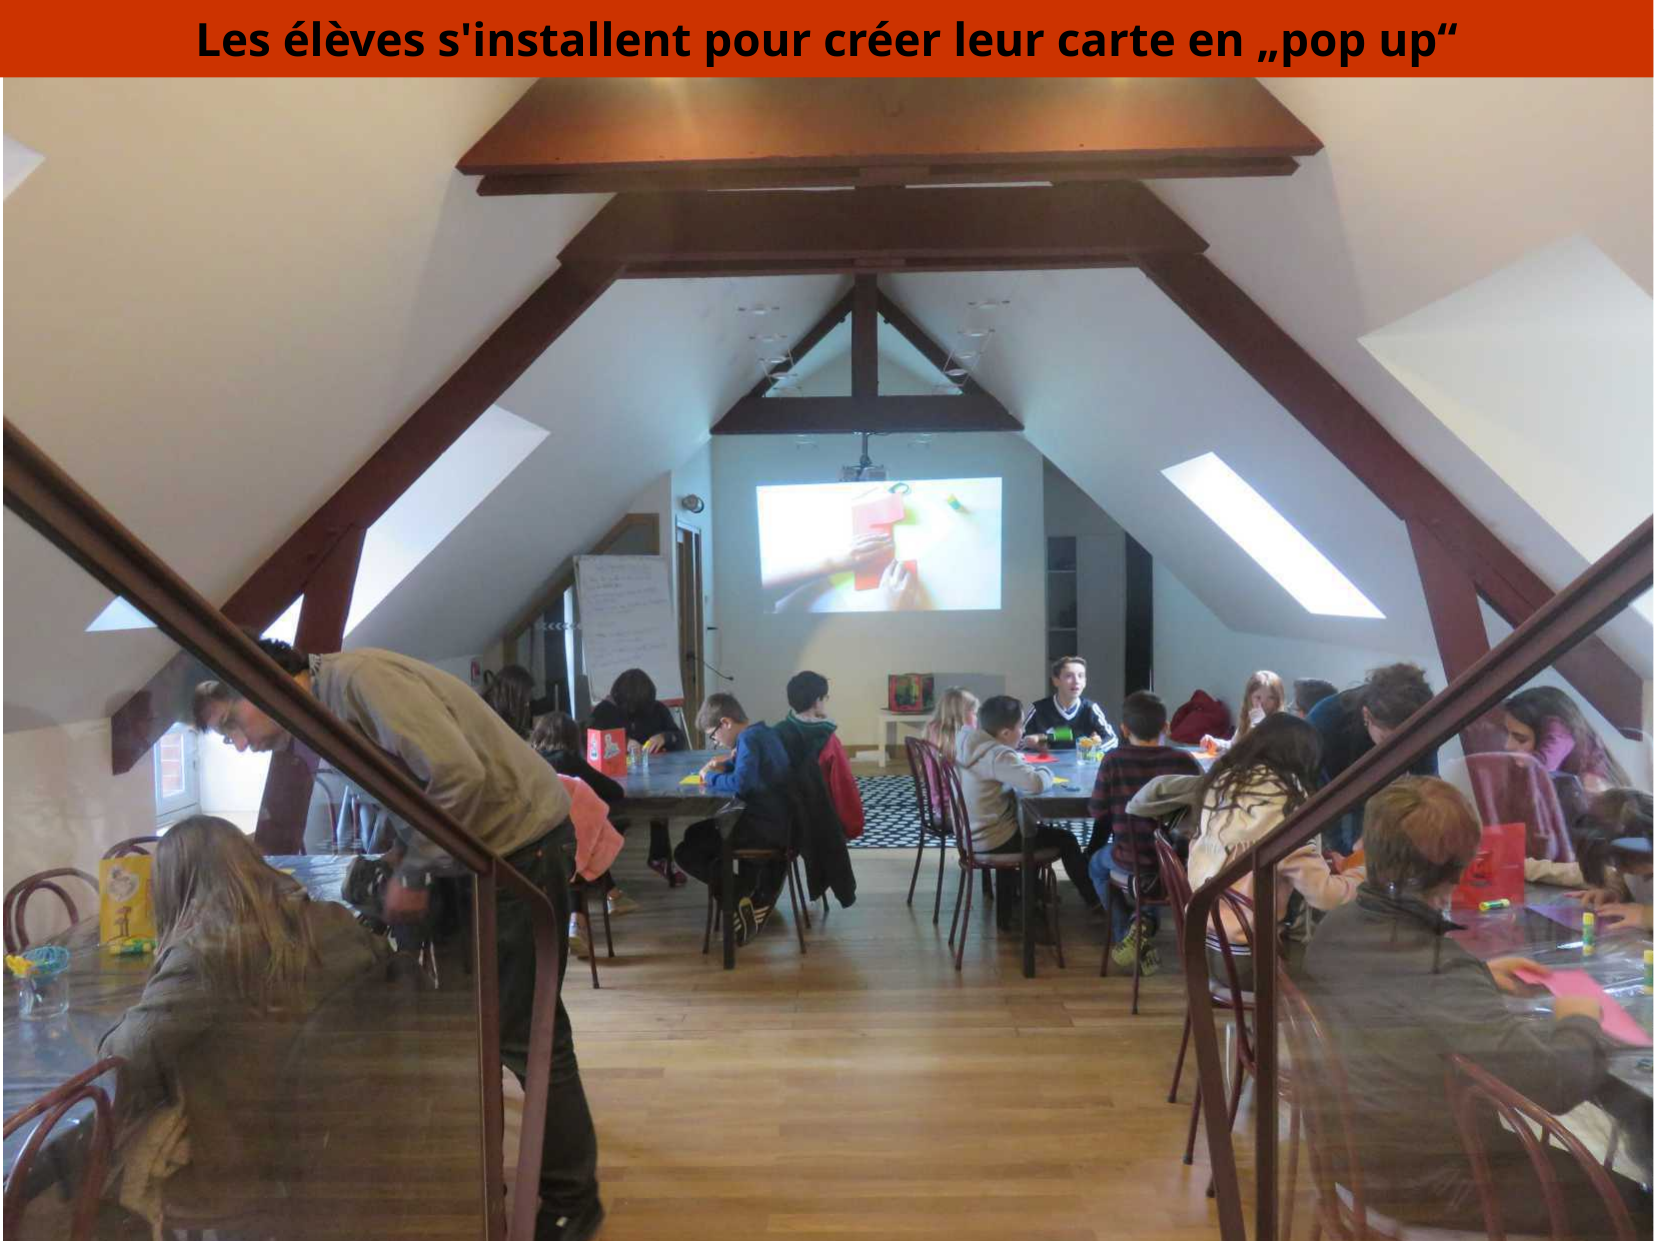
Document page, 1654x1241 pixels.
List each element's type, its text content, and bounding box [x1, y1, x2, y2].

picture [3, 78, 1654, 1241]
text_box Les élèves s'installent pour créer leur carte en „pop up“ [0, 0, 1654, 73]
